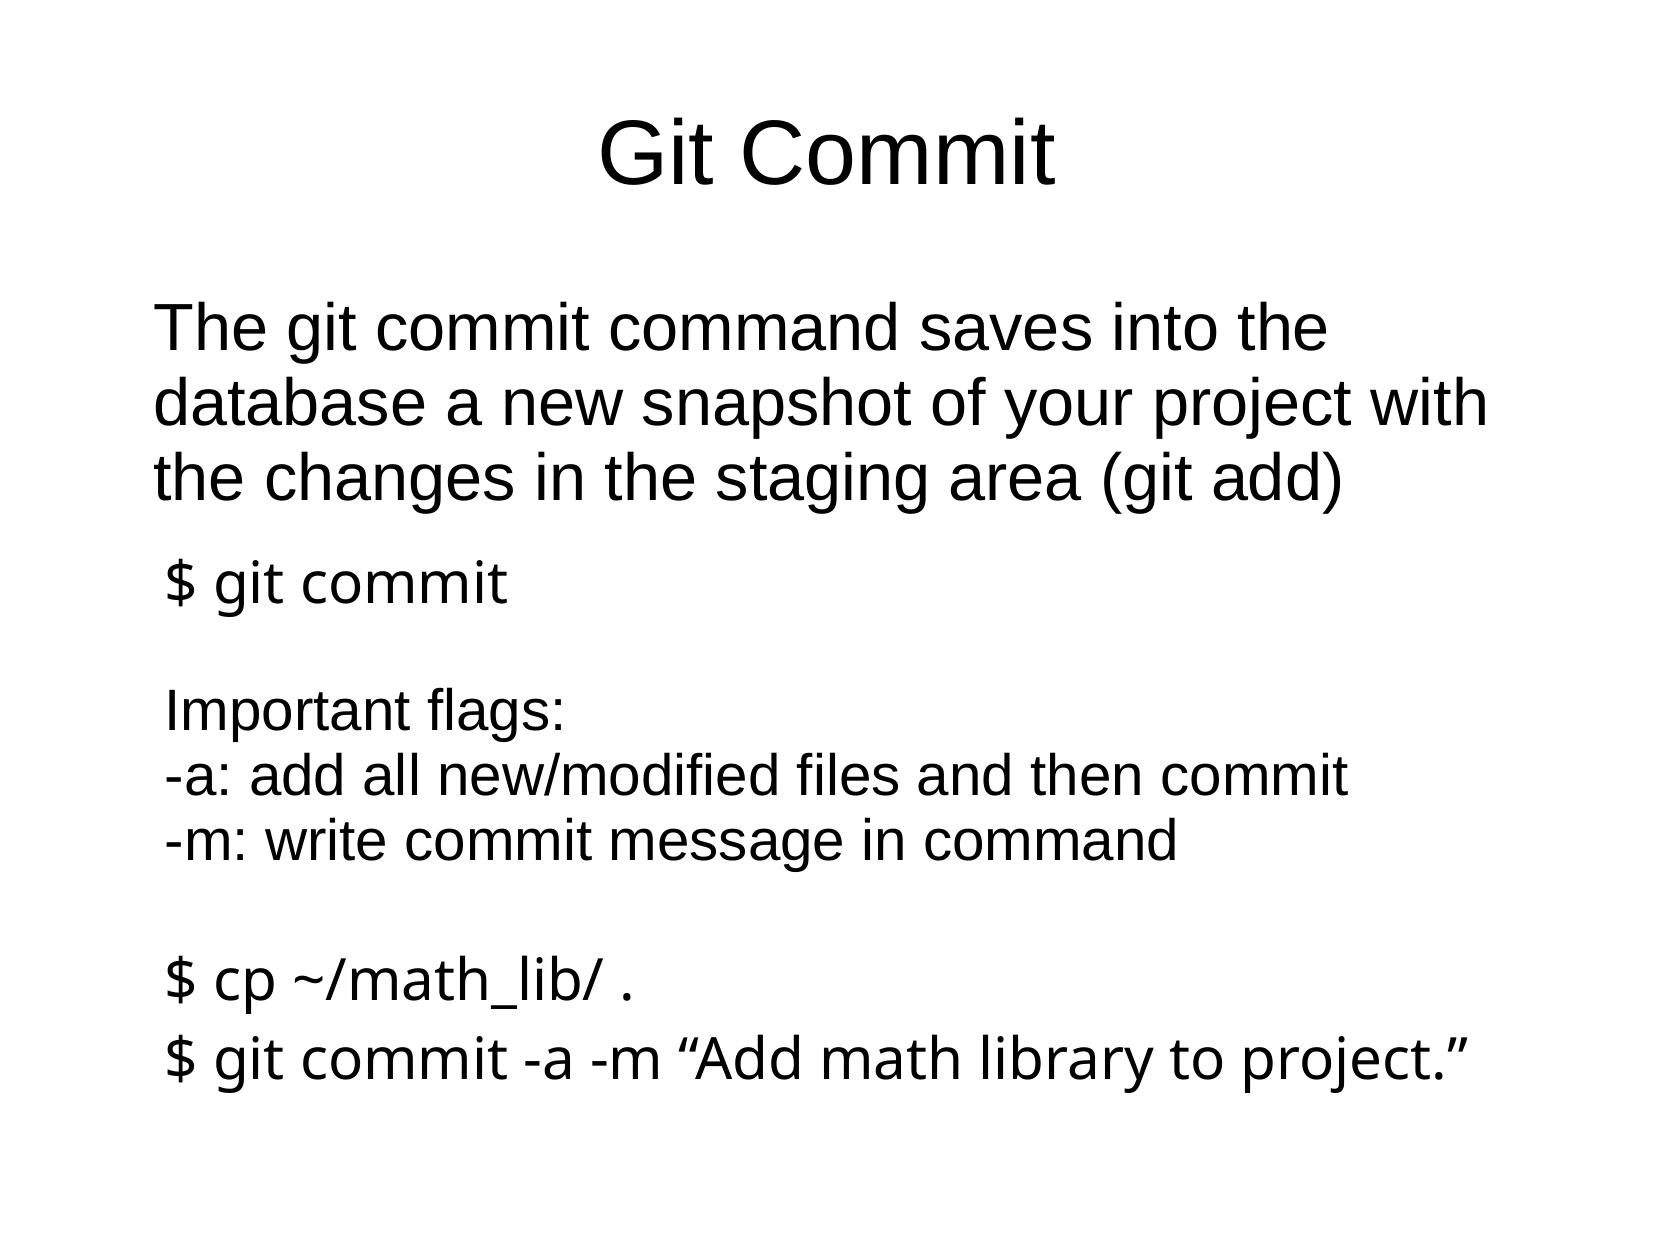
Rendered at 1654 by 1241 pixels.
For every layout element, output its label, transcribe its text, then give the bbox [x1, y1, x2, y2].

text_box $ git commit Important flags: -a: add all new/modified files and then commit -m: write commit message in command $ cp ~/math_lib/ . $ git commit -a -m “Add math library to project.” [150, 534, 1516, 1193]
title Git Commit [82, 49, 1571, 257]
list The git commit command saves into the database a new snapshot of your project with the changes in the staging area (git add) [82, 290, 1571, 541]
